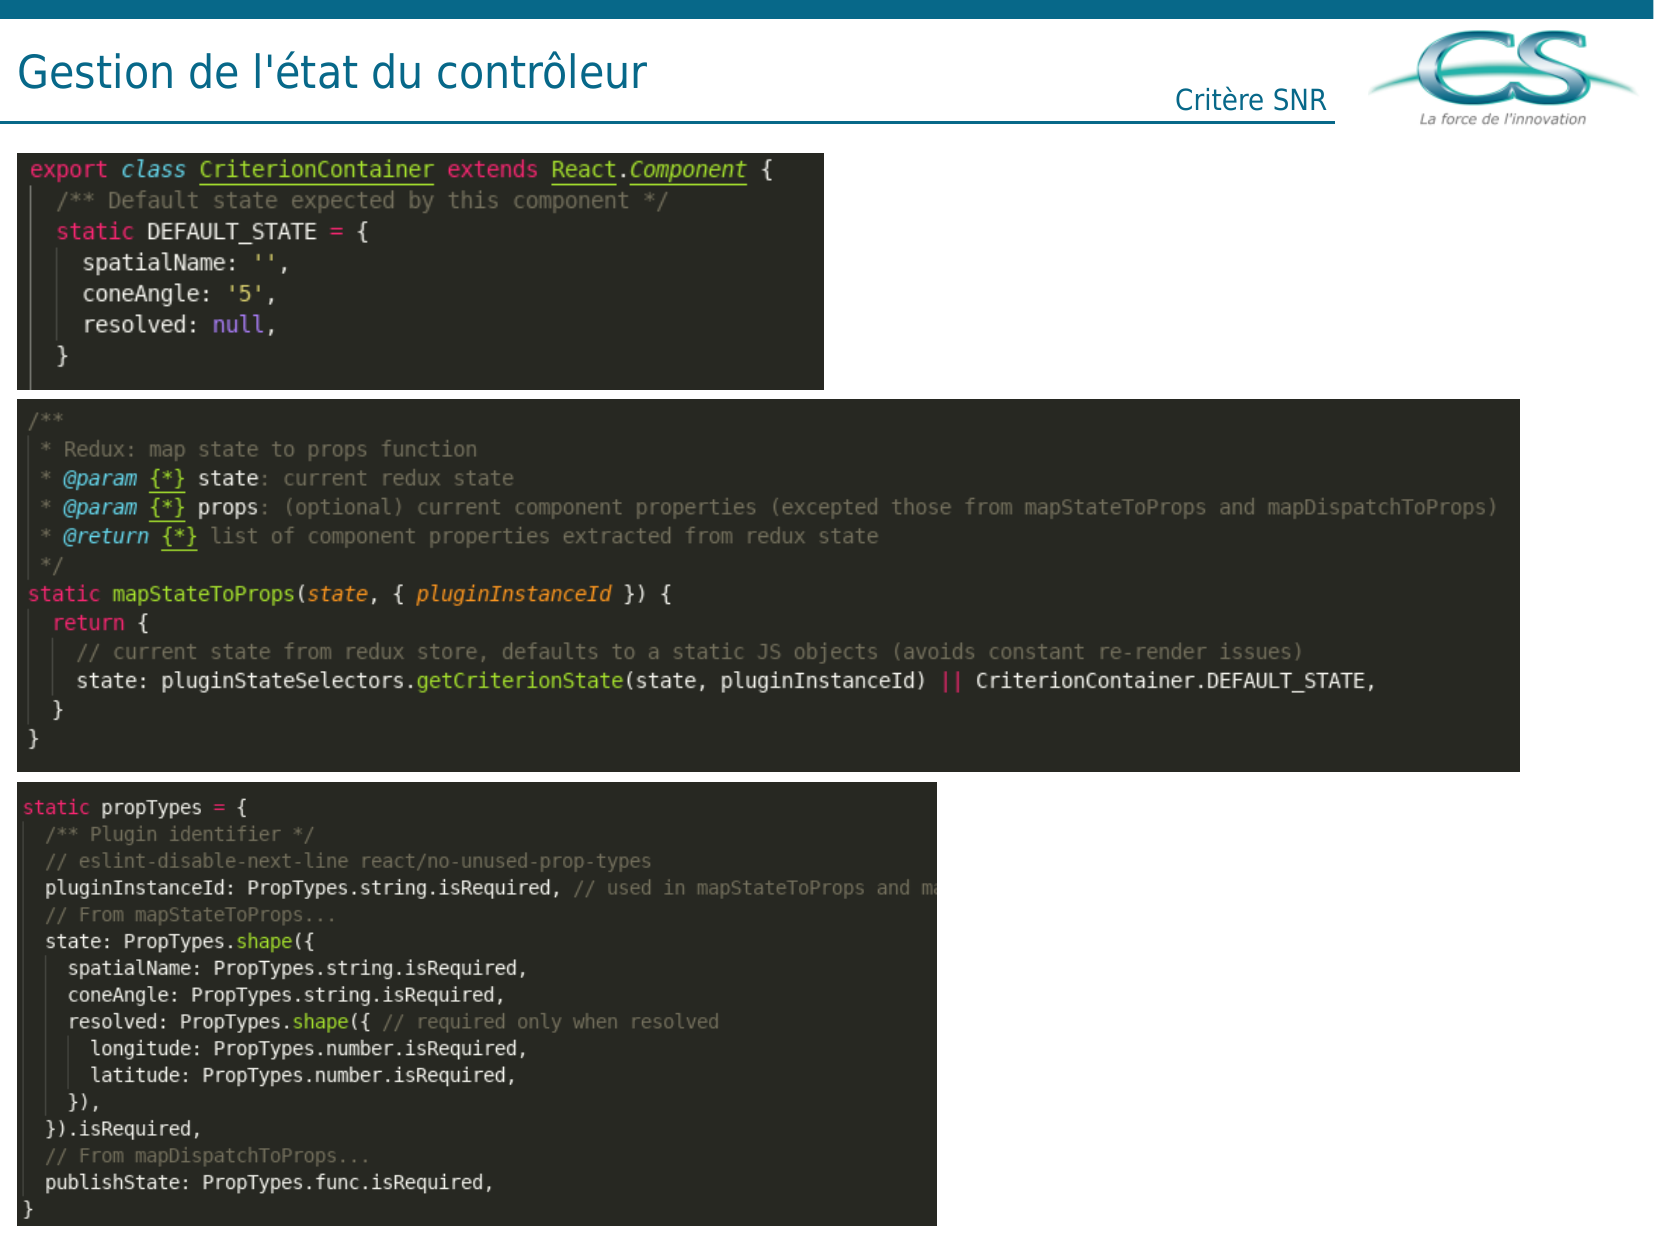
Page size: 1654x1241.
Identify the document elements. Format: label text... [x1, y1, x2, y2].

picture [17, 782, 937, 1226]
title Gestion de l'état du contrôleur [17, 46, 1368, 106]
picture [1368, 28, 1642, 128]
picture [17, 153, 824, 390]
text_box Critère SNR [1163, 71, 1347, 142]
picture [17, 399, 1520, 772]
